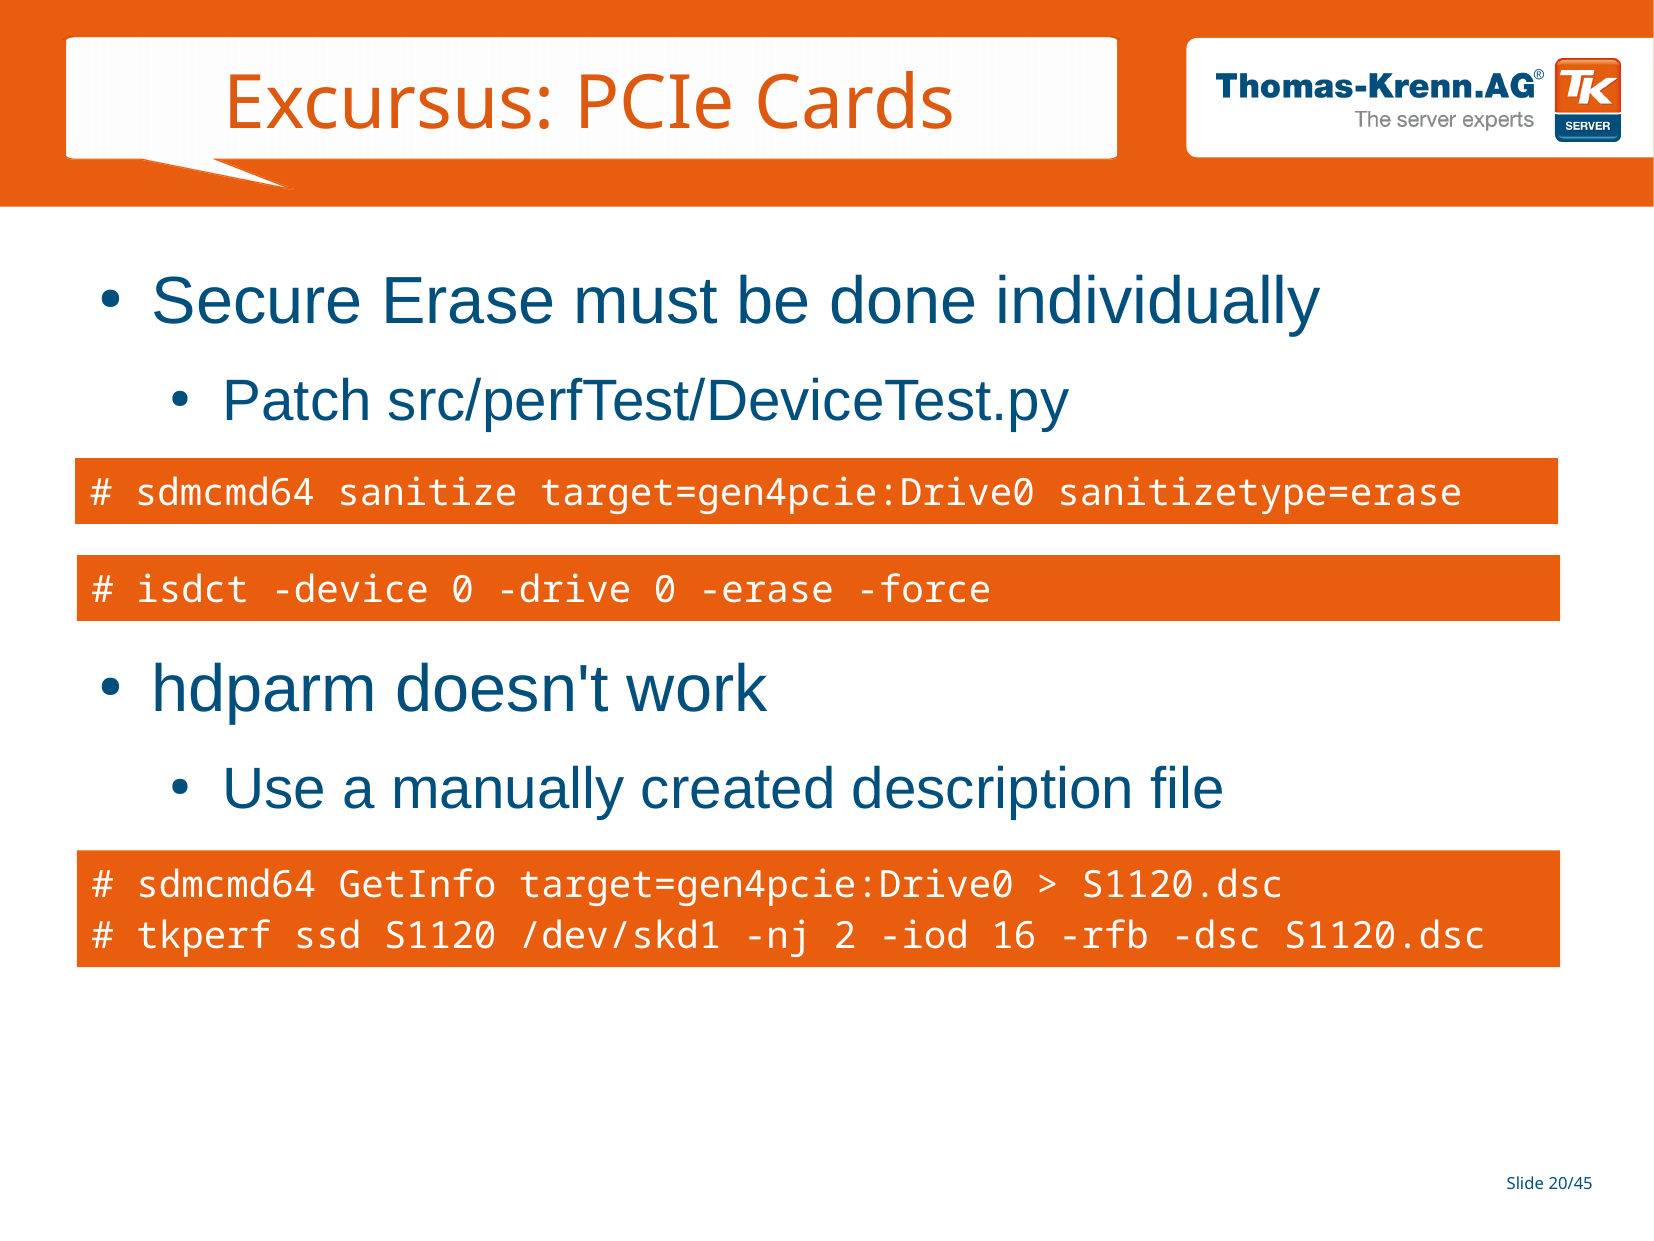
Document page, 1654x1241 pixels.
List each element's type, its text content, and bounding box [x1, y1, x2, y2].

text_box # sdmcmd64 GetInfo target=gen4pcie:Drive0 > S1120.dsc # tkperf ssd S1120 /dev/skd1 -nj 2 -iod 16 -rfb -dsc S1120.dsc [76, 850, 1561, 941]
list Secure Erase must be done individually Patch src/perfTest/DeviceTest.py hdparm doesn't work Use a manually created description file [81, 263, 1570, 1092]
picture [63, 36, 1120, 190]
title Excursus: PCIe Cards [69, 35, 1110, 165]
picture [1216, 58, 1621, 142]
text_box # sdmcmd64 sanitize target=gen4pcie:Drive0 sanitizetype=erase [75, 458, 1559, 519]
text_box # isdct -device 0 -drive 0 -erase -force [76, 555, 1561, 608]
